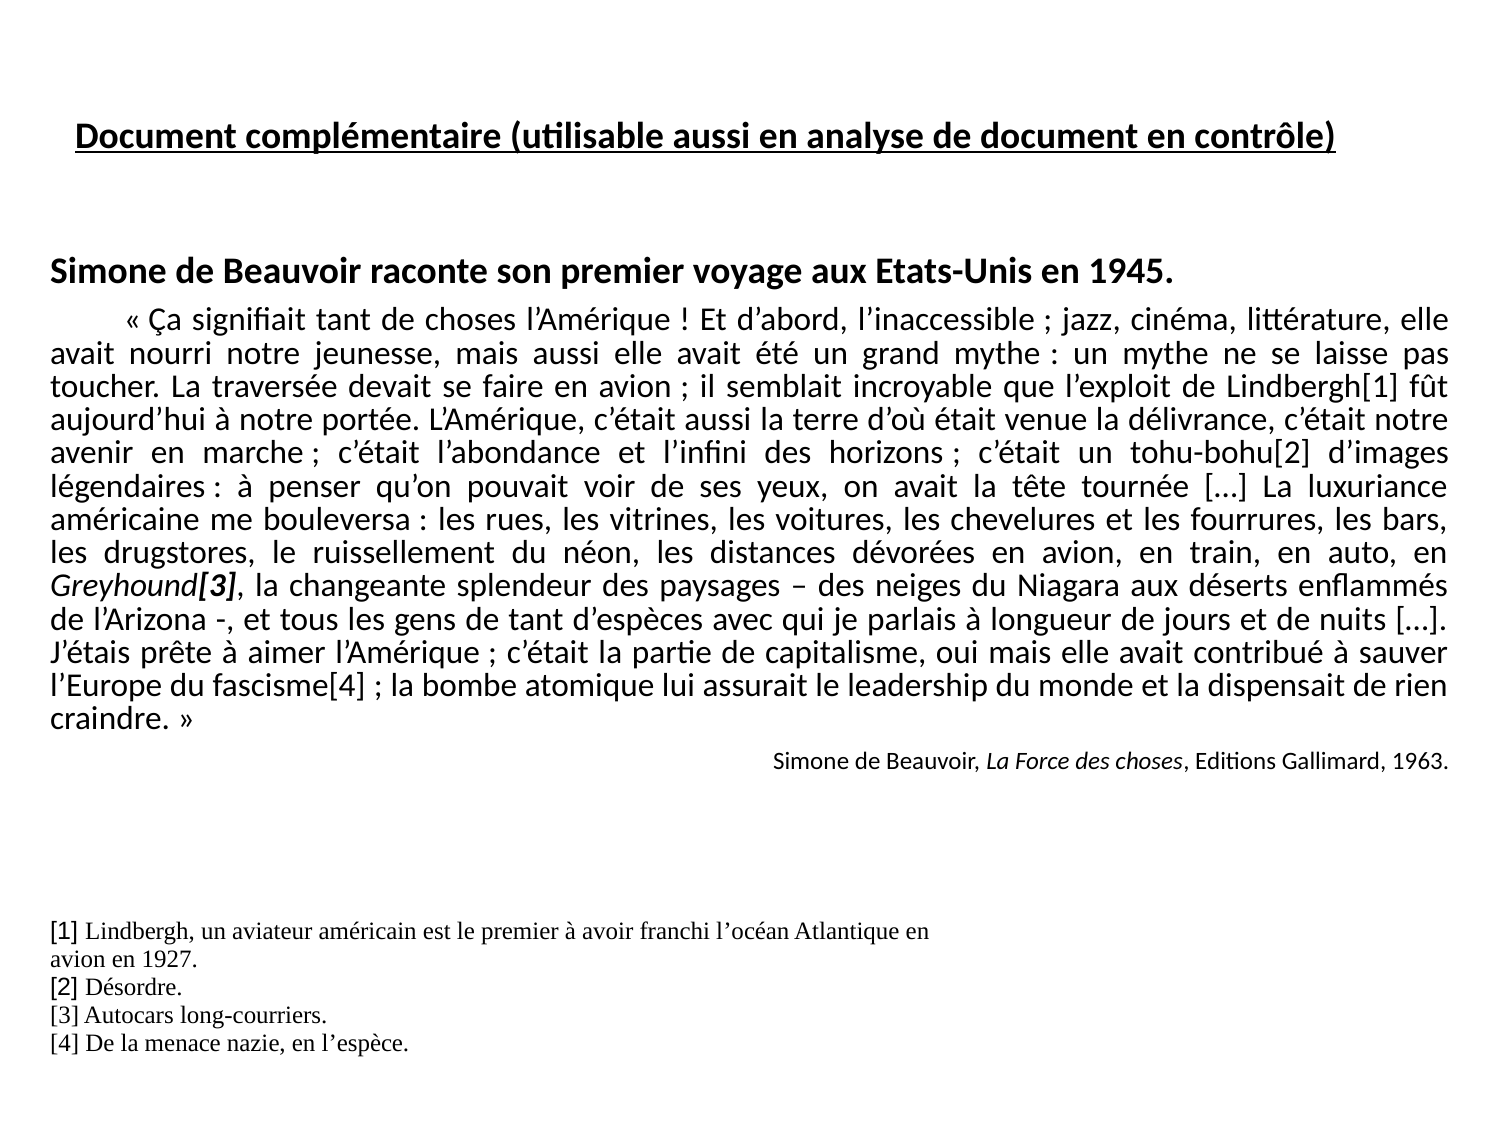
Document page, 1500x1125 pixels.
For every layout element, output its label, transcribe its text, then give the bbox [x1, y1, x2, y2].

title Document complémentaire (utilisable aussi en analyse de document en contrôle) [75, 45, 1425, 233]
text_box [1] Lindbergh, un aviateur américain est le premier à avoir franchi l’océan Atlantique en avion en 1927. [2] Désordre. [3] Autocars long-courriers. [4] De la menace nazie, en l’espèce. [35, 909, 1005, 1067]
text_box Simone de Beauvoir raconte son premier voyage aux Etats-Unis en 1945. « Ça signifiait tant de choses l’Amérique ! Et d’abord, l’inaccessible ; jazz, cinéma, littérature, elle avait nourri notre jeunesse, mais aussi elle avait été un grand mythe : un mythe ne se laisse pas toucher. La traversée devait se faire en avion ; il semblait incroyable que l’exploit de Lindbergh[1] fût aujourd’hui à notre portée. L’Amérique, c’était aussi la terre d’où était venue la délivrance, c’était notre avenir en marche ; c’était l’abondance et l’infini des horizons ; c’était un tohu-bohu[2] d’images légendaires : à penser qu’on pouvait voir de ses yeux, on avait la tête tournée […] La luxuriance américaine me bouleversa : les rues, les vitrines, les voitures, les chevelures et les fourrures, les bars, les drugstores, le ruissellement du néon, les distances dévorées en avion, en train, en auto, en Greyhound[3], la changeante splendeur des paysages – des neiges du Niagara aux déserts enflammés de l’Arizona -, et tous les gens de tant d’espèces avec qui je parlais à longueur de jours et de nuits […]. J’étais prête à aimer l’Amérique ; c’était la partie de capitalisme, oui mais elle avait contribué à sauver l’Europe du fascisme[4] ; la bombe atomique lui assurait le leadership du monde et la dispensait de rien craindre. » Simone de Beauvoir, La Force des choses, Editions Gallimard, 1963. [35, 248, 1465, 900]
